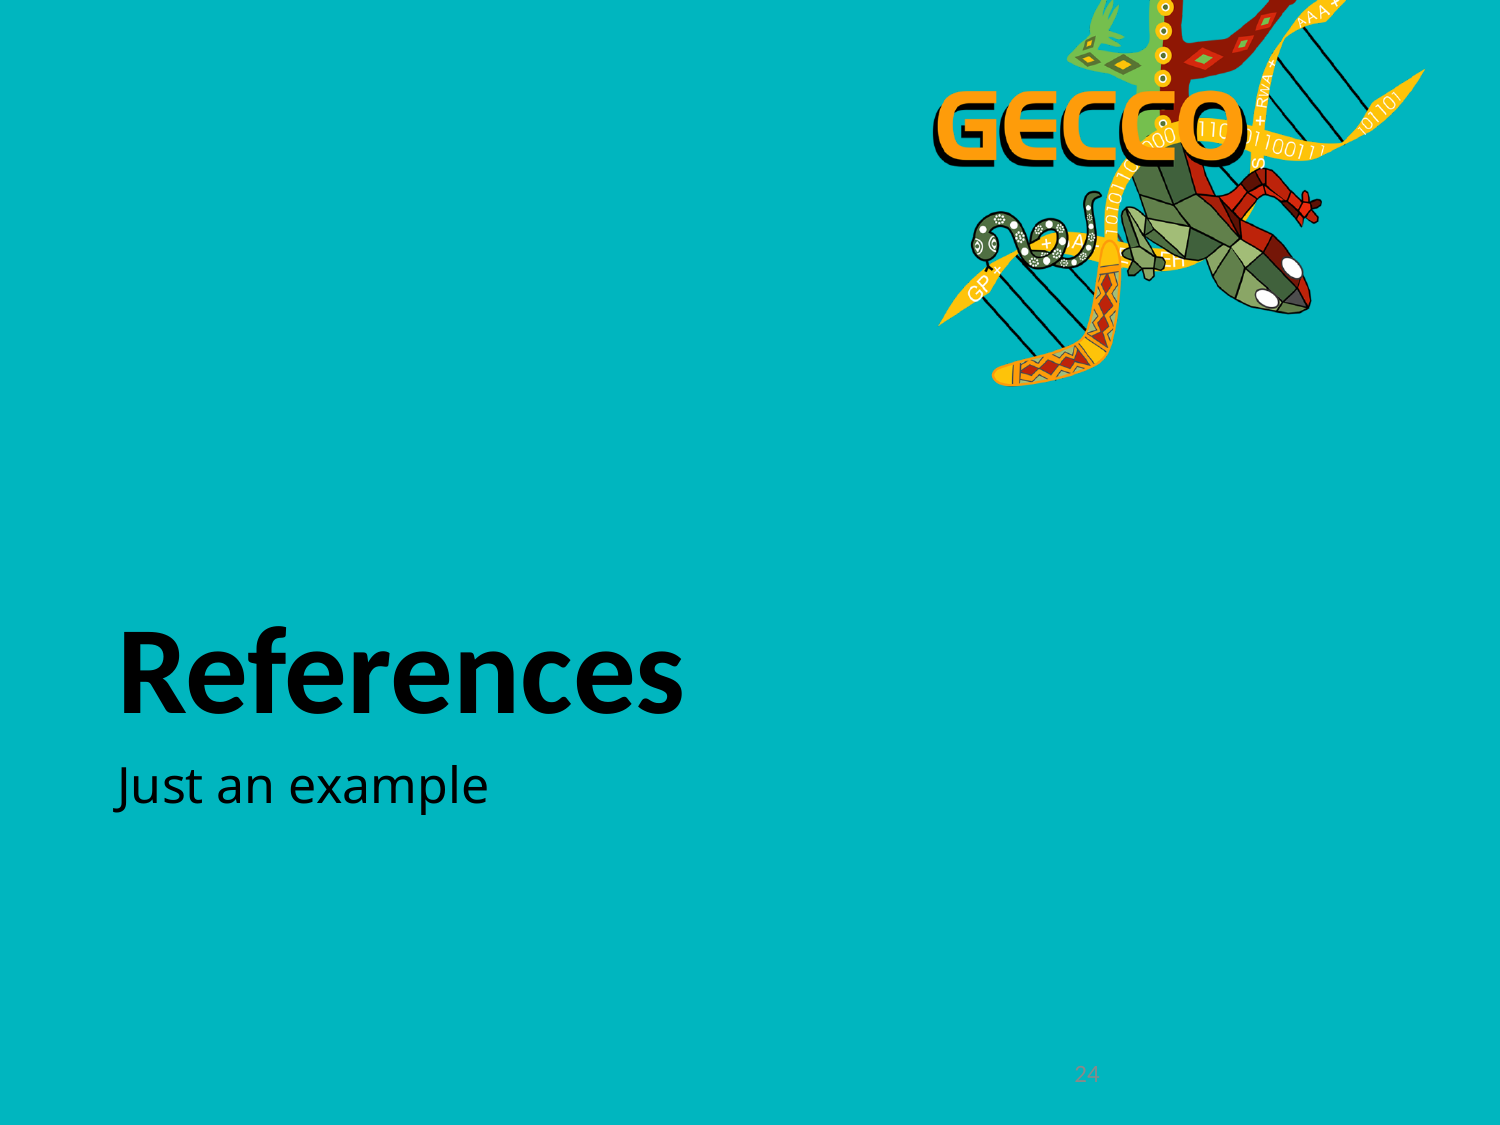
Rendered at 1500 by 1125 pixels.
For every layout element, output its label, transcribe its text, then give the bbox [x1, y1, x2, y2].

list Just an example [102, 752, 1397, 999]
title References [102, 280, 1397, 749]
picture [919, 0, 1439, 400]
text_box <number> [1059, 1042, 1397, 1103]
